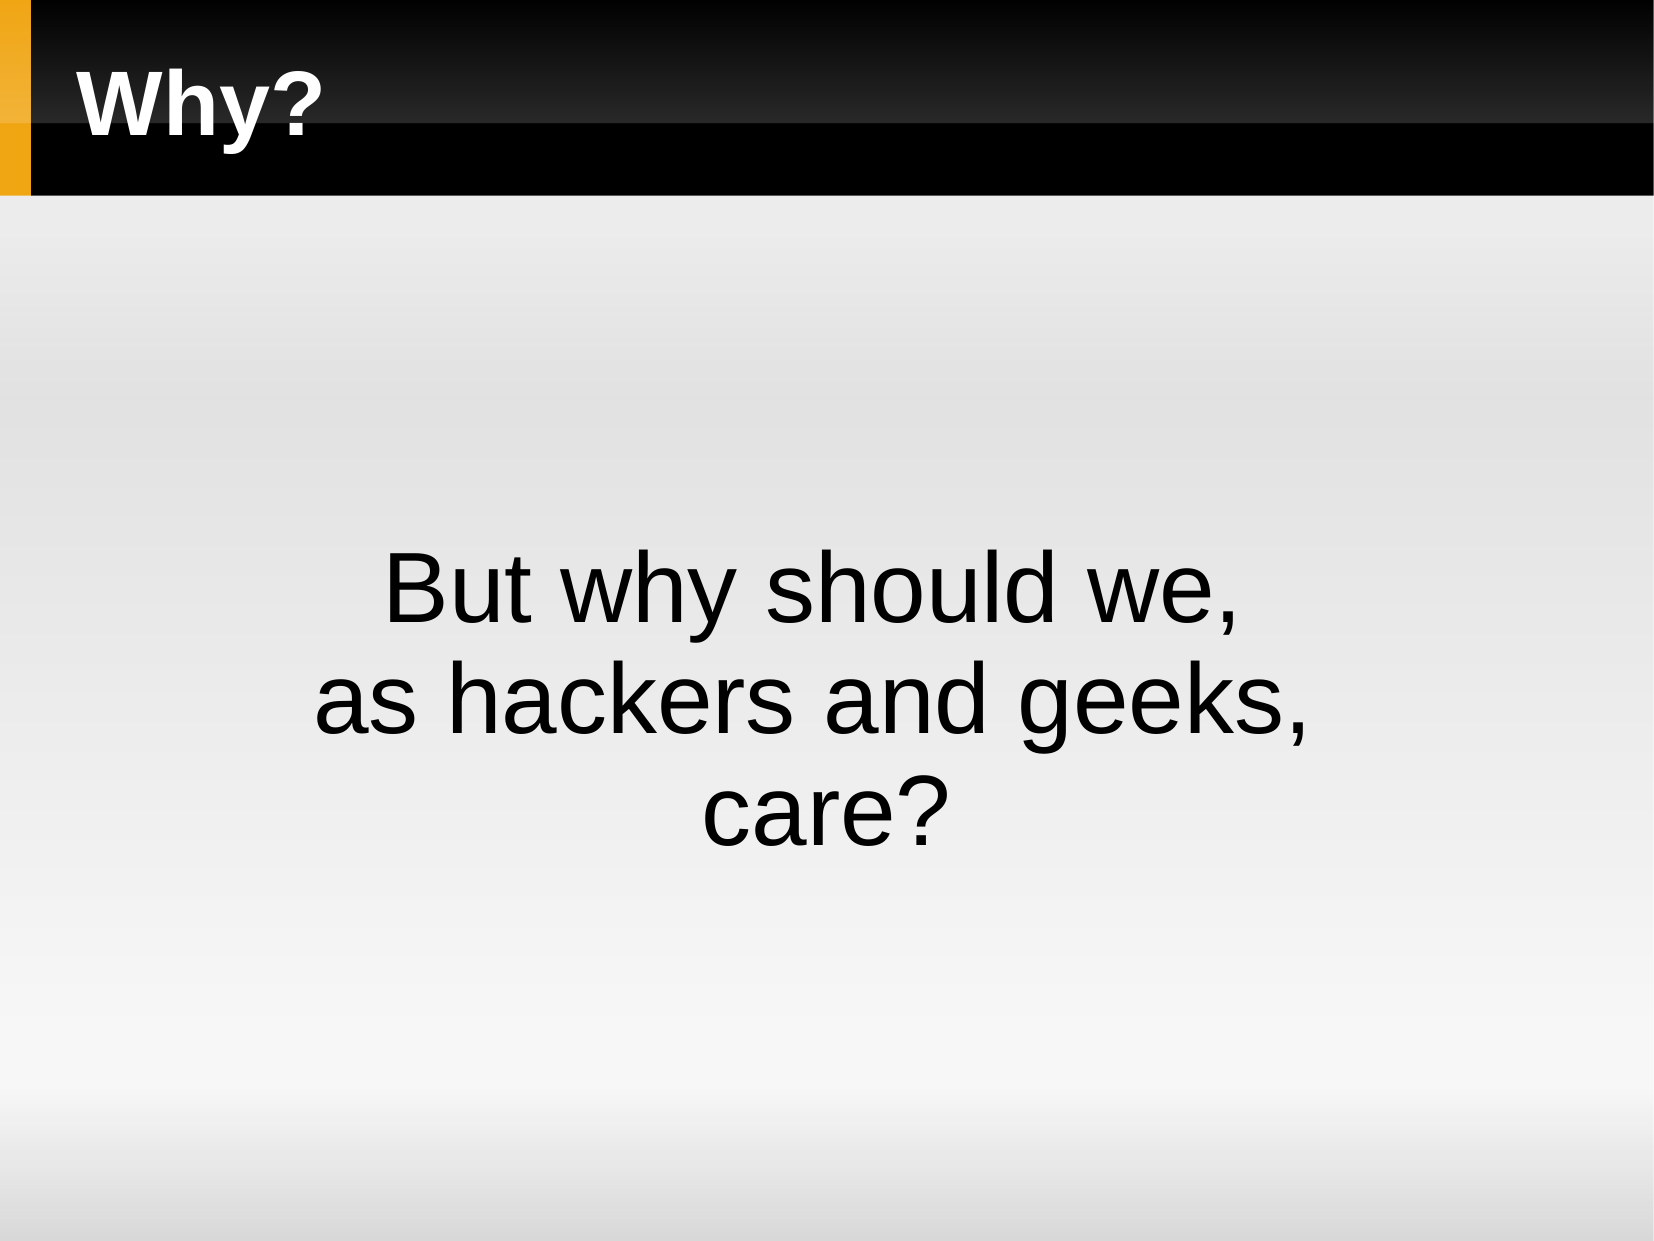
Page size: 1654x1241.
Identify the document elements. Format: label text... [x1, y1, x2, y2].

title Why? [76, 7, 1565, 200]
picture [0, 0, 1654, 1241]
subtitle But why should we, as hackers and geeks, care? [82, 290, 1571, 1109]
